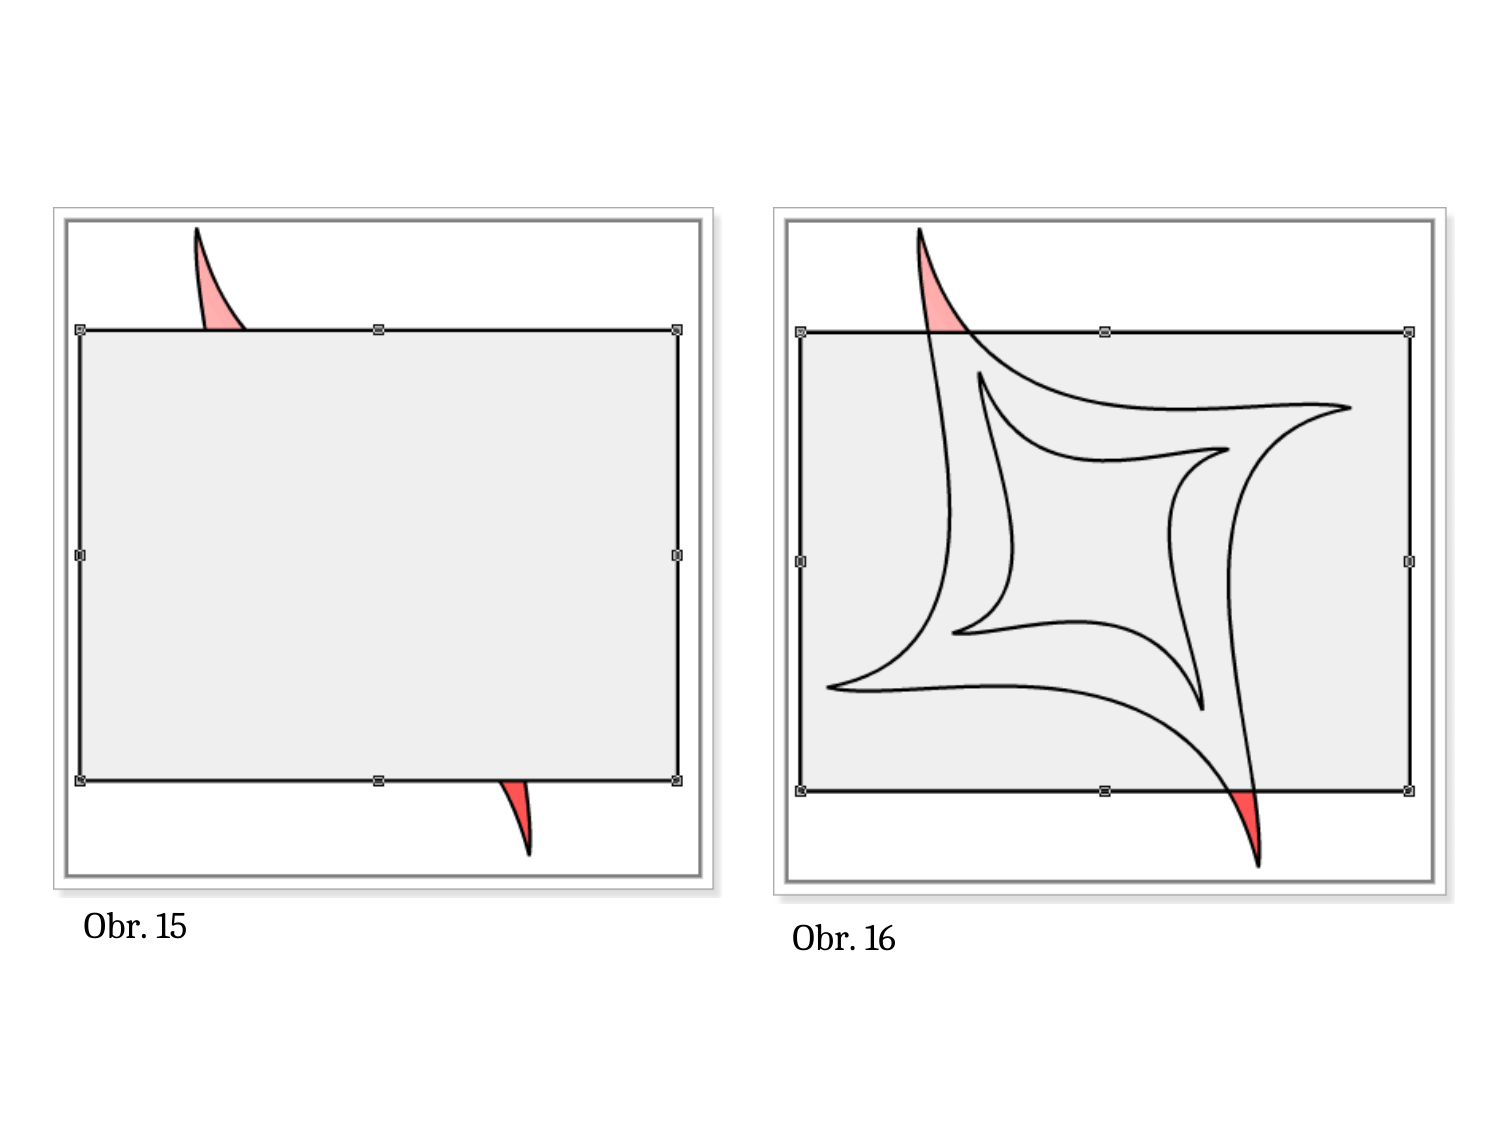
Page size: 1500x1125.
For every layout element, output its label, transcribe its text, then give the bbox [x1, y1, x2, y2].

picture [53, 207, 722, 898]
picture [773, 207, 1455, 904]
text_box Obr. 15 [68, 893, 203, 954]
text_box Obr. 16 [777, 904, 912, 966]
